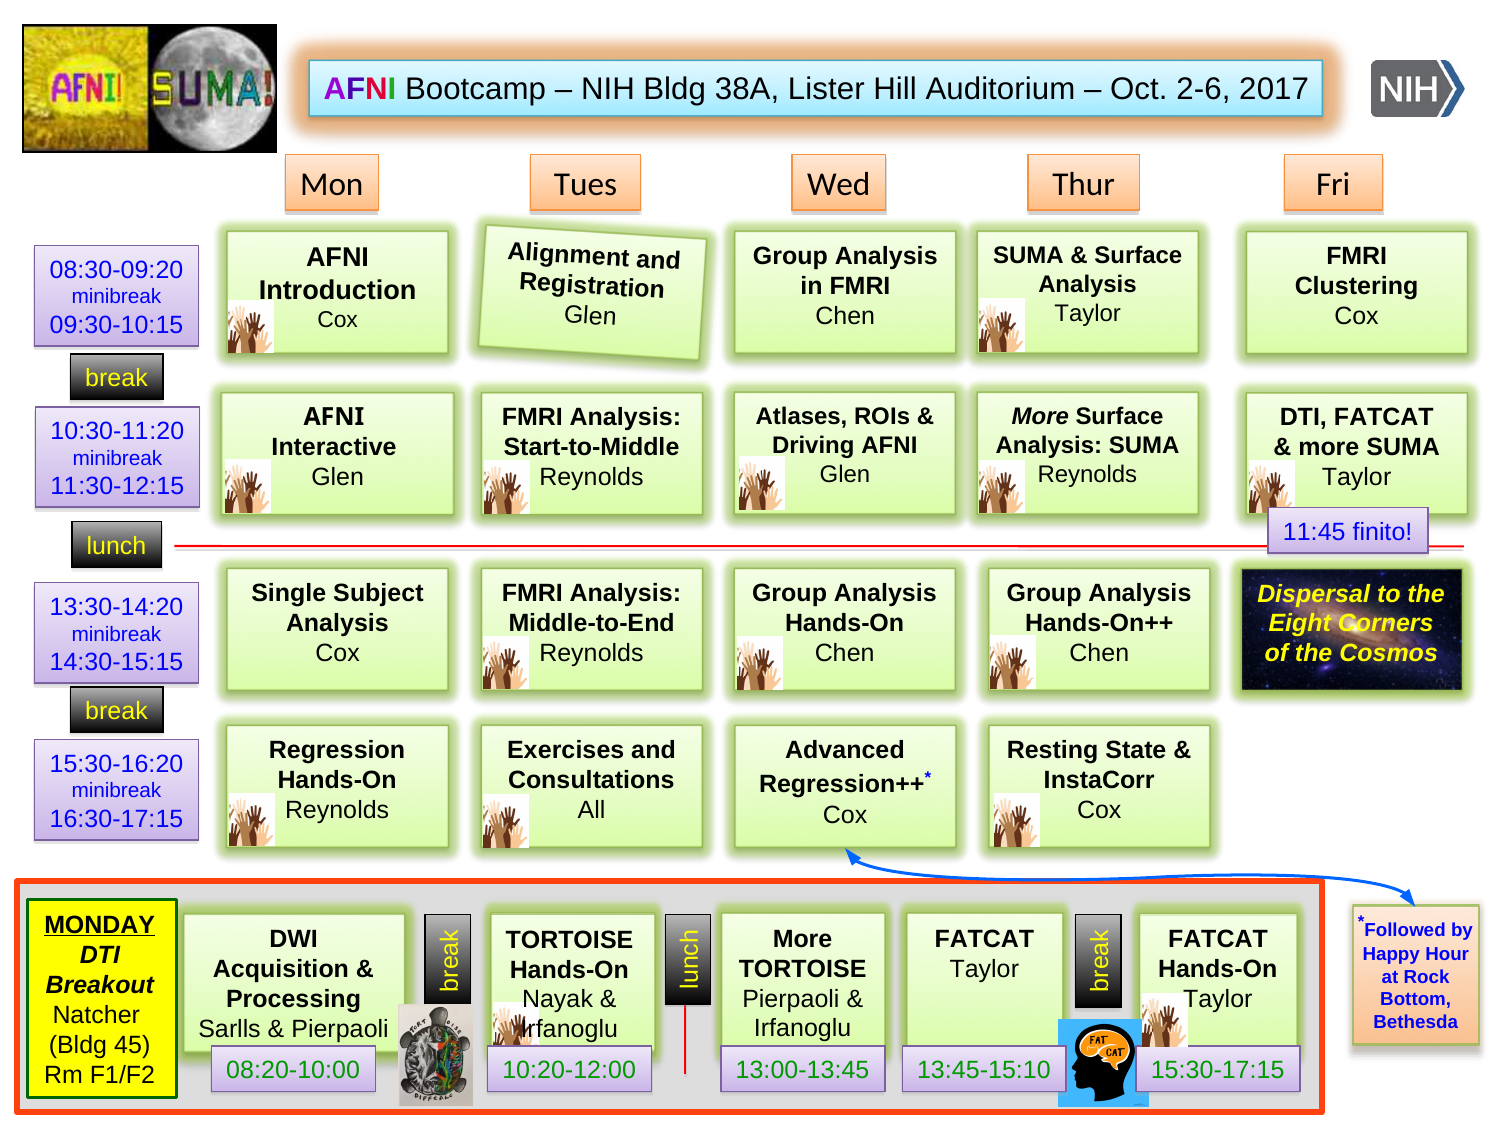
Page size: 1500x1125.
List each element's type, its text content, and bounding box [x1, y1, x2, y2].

text_box 13:45-15:10 [902, 1046, 1067, 1092]
text_box Regression Hands-On Reynolds [227, 725, 448, 848]
text_box break [70, 686, 163, 733]
text_box *Followed by Happy Hour at Rock Bottom, Bethesda [1353, 906, 1478, 1046]
text_box SUMA & Surface Analysis Taylor [977, 231, 1198, 354]
text_box Group Analysis in FMRI Chen [735, 231, 953, 354]
picture [159, 890, 673, 1107]
text_box 13:30-14:20 minibreak 14:30-15:15 [34, 582, 199, 684]
text_box FMRI Analysis: Start-to-Middle Reynolds [481, 392, 702, 515]
picture [1249, 460, 1295, 513]
text_box [16, 881, 1323, 1113]
text_box break [1075, 914, 1121, 1008]
picture [195, 202, 1492, 543]
text_box DTI, FATCAT & more SUMA Taylor [1246, 392, 1467, 515]
text_box Alignment and Registration Glen [478, 224, 706, 361]
picture [703, 890, 1314, 1107]
text_box FATCAT Hands-On Taylor [1139, 915, 1296, 1046]
text_box Group Analysis Hands-On++ Chen [989, 568, 1210, 691]
picture [1339, 885, 1492, 1072]
text_box Exercises and Consultations All [481, 725, 702, 848]
text_box lunch [71, 521, 162, 567]
text_box MONDAY DTI Breakout Natcher (Bldg 45) Rm F1/F2 [27, 899, 177, 1095]
text_box FMRI Analysis: Middle-to-End Reynolds [481, 568, 702, 691]
text_box Dispersal to the Eight Corners of the Cosmos [1241, 569, 1462, 691]
text_box FMRI Clustering Cox [1246, 232, 1467, 354]
text_box Fri [1284, 154, 1383, 210]
text_box 15:30-16:20 minibreak 16:30-17:15 [34, 739, 199, 840]
text_box Atlases, ROIs & Driving AFNI Glen [734, 393, 955, 515]
text_box TORTOISE Hands-On Nayak & Irfanoglu [488, 915, 651, 1046]
text_box Mon [285, 166, 379, 211]
text_box 10:30-11:20 minibreak 11:30-12:15 [35, 406, 200, 508]
text_box 15:30-17:15 [1136, 1046, 1301, 1092]
text_box Group Analysis Hands-On Chen [734, 568, 955, 691]
text_box More TORTOISE Pierpaoli & Irfanoglu [721, 914, 885, 1046]
text_box 11:45 finito! [1268, 507, 1428, 553]
text_box AFNI Introduction Cox [227, 231, 448, 354]
text_box Thur [1027, 166, 1140, 211]
text_box Advanced Regression++* Cox [735, 725, 956, 848]
text_box 13:00-13:45 [720, 1046, 885, 1092]
text_box 08:20-10:00 [211, 1046, 376, 1092]
text_box DWI Acquisition & Processing Sarlls & Pierpaoli [183, 914, 404, 1052]
text_box lunch [665, 914, 711, 1005]
text_box AFNI Interactive Glen [222, 392, 454, 515]
text_box Wed [792, 166, 886, 211]
picture [264, 18, 1367, 166]
picture [23, 25, 276, 152]
text_box AFNI Bootcamp – NIH Bldg 38A, Lister Hill Auditorium – Oct. 2-6, 2017 [308, 60, 1326, 114]
text_box break [70, 354, 163, 400]
picture [1371, 60, 1465, 117]
text_box FATCAT Taylor [906, 914, 1062, 1046]
text_box Tues [530, 166, 641, 211]
text_box Single Subject Analysis Cox [227, 568, 448, 691]
text_box More Surface Analysis: SUMA Reynolds [980, 393, 1198, 515]
text_box 08:30-09:20 minibreak 09:30-10:15 [34, 245, 199, 346]
picture [202, 547, 1487, 875]
text_box Resting State & InstaCorr Cox [989, 725, 1210, 848]
text_box break [425, 914, 471, 1004]
text_box 10:20-12:00 [487, 1046, 652, 1092]
